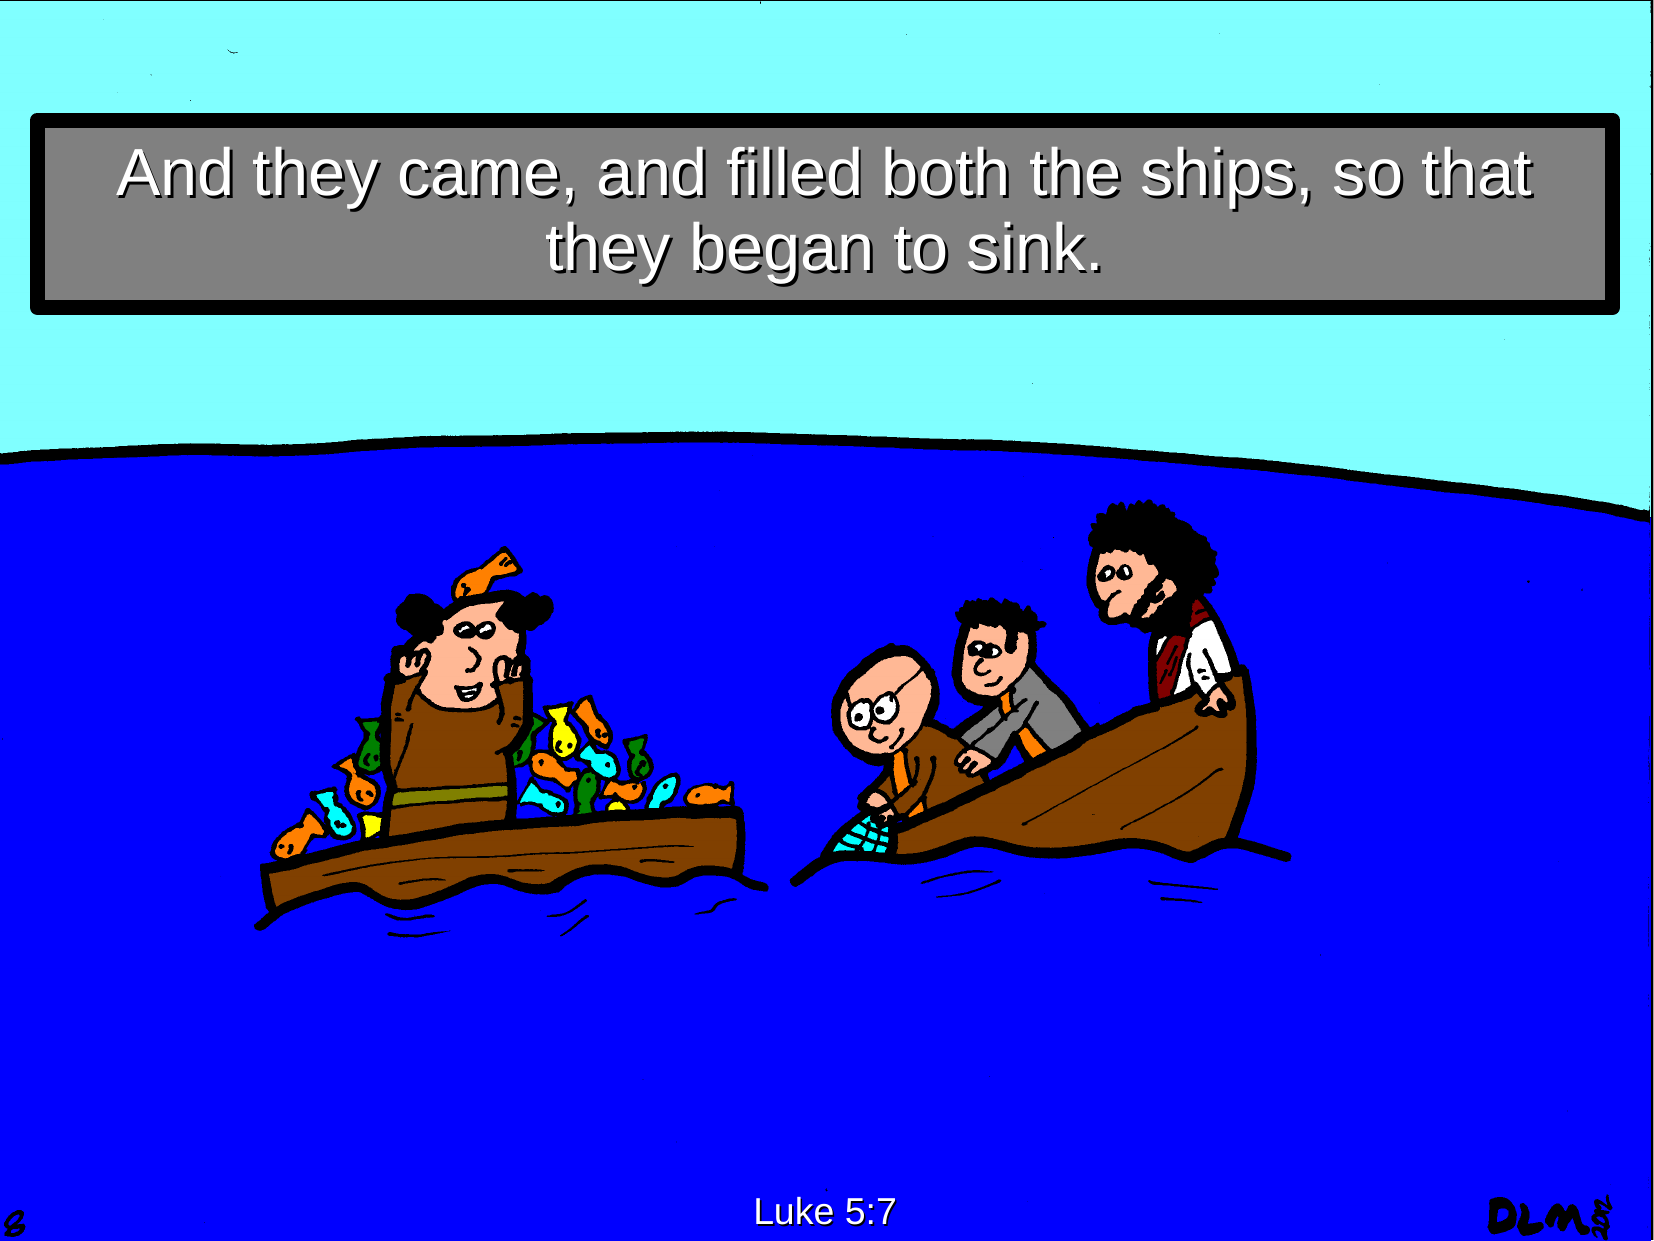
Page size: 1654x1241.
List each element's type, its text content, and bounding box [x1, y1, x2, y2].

text_box Luke 5:7 [0, 1183, 1651, 1241]
picture [0, 1, 1651, 1183]
text_box And they came, and filled both the ships, so that they began to sink. [37, 120, 1613, 308]
